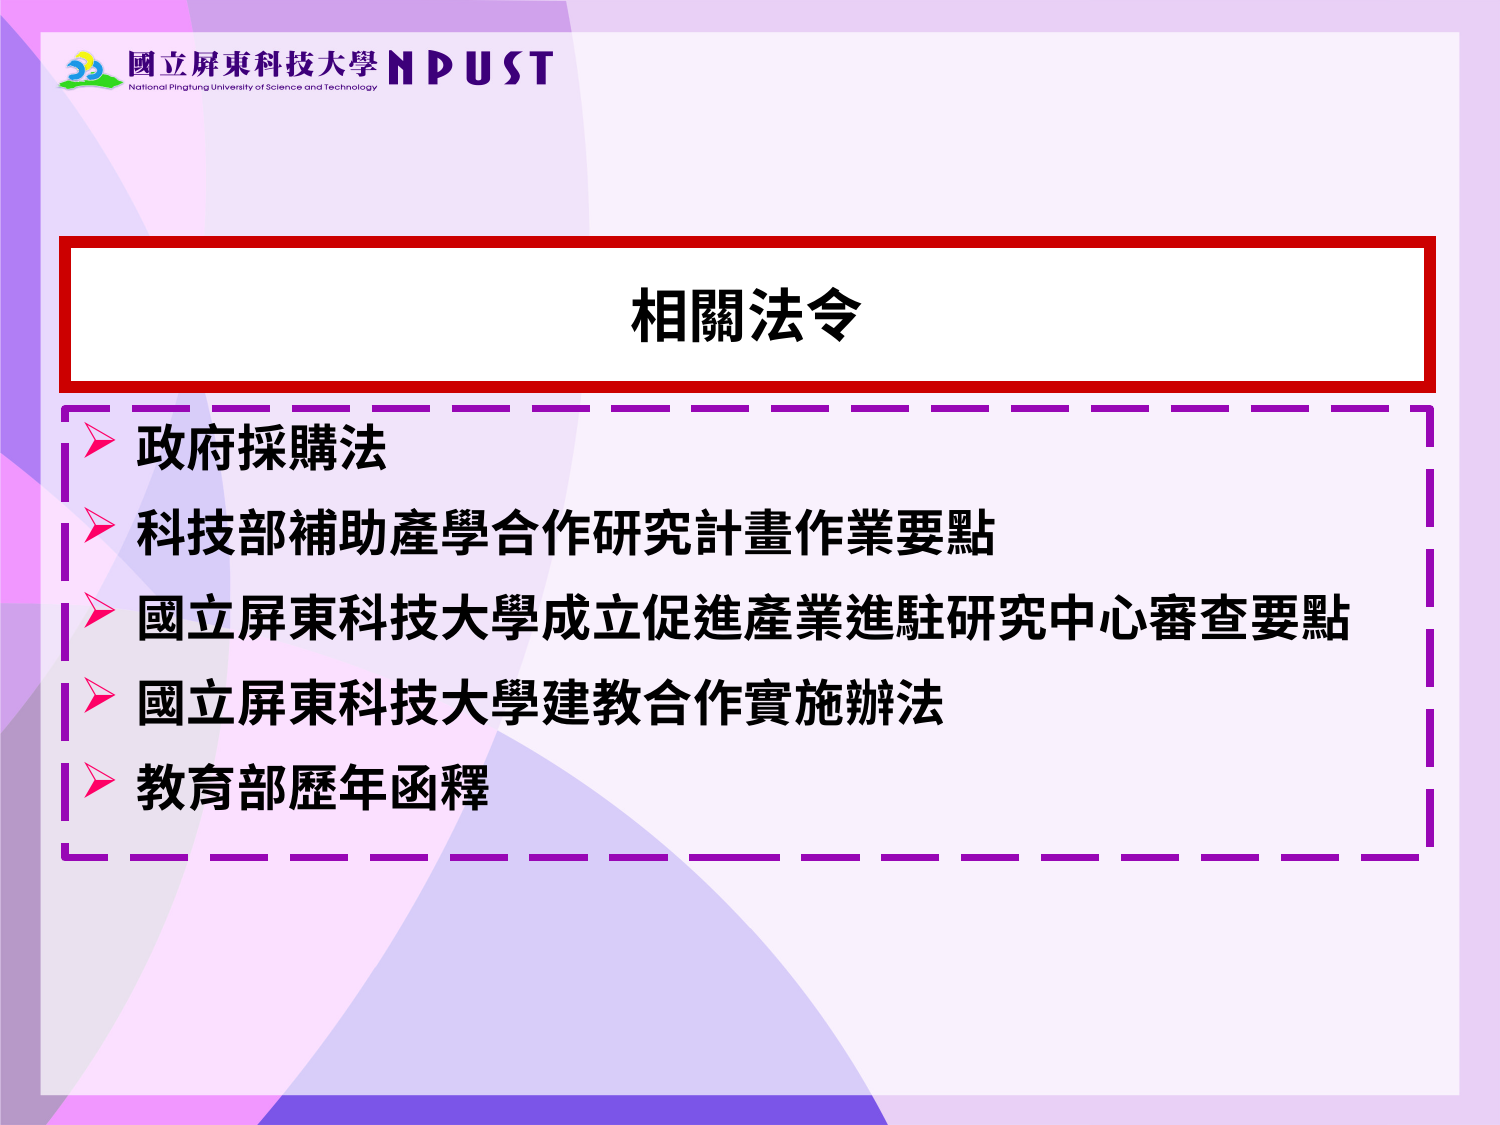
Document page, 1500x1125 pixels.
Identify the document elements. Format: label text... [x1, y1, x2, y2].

title 相關法令 [64, 242, 1430, 388]
list 政府採購法 科技部補助產學合作研究計畫作業要點 國立屏東科技大學成立促進產業進駐研究中心審查要點 國立屏東科技大學建教合作實施辦法 教育部歷年函釋 [64, 408, 1430, 858]
picture [0, 0, 1500, 1125]
